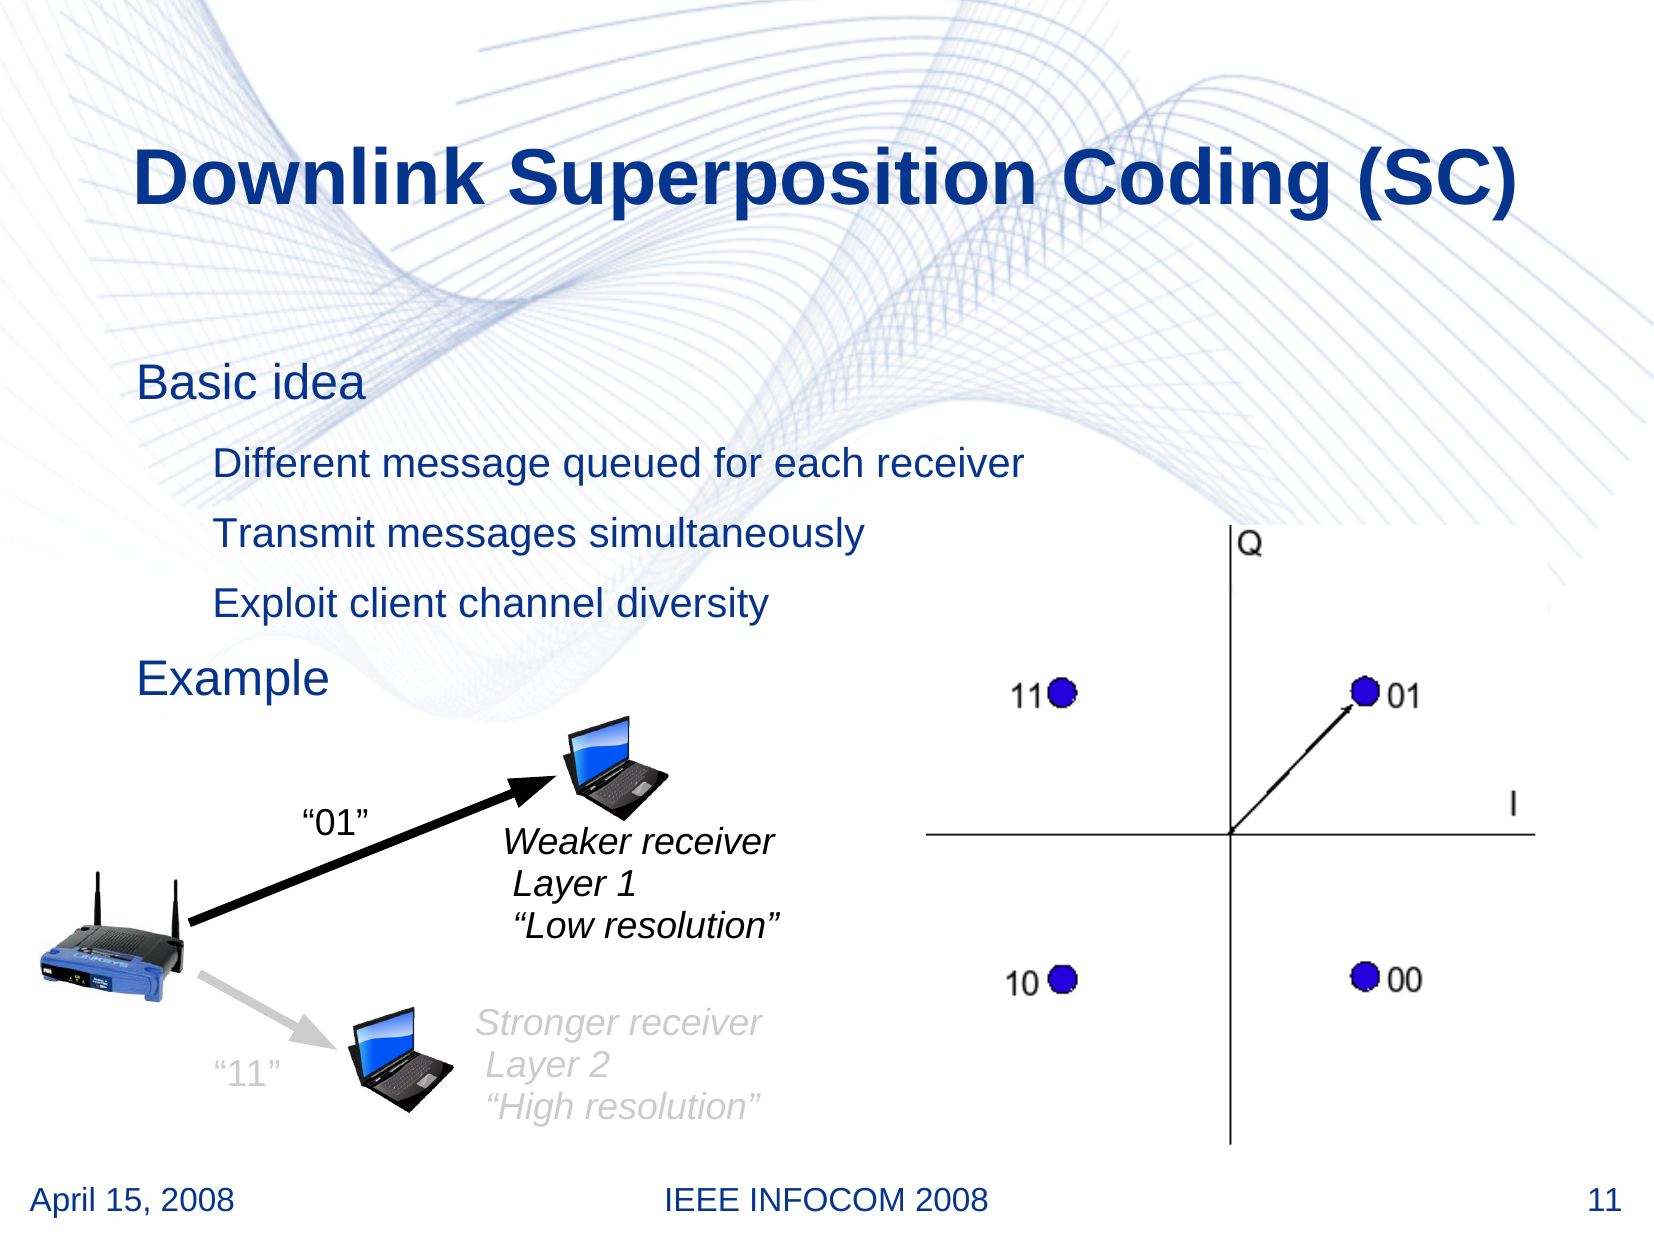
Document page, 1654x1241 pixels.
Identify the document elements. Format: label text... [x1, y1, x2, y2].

picture [0, 0, 1654, 1241]
text_box Weaker receiver Layer 1 “Low resolution” [487, 813, 807, 954]
text_box “11” [199, 1045, 296, 1103]
text_box Stronger receiver Layer 2 “High resolution” [460, 994, 788, 1136]
list Basic idea Different message queued for each receiver Transmit messages simultaneously Exploit client channel diversity Example [118, 354, 1536, 706]
text_box “01” [287, 793, 384, 851]
title Downlink Superposition Coding (SC) [118, 66, 1536, 288]
